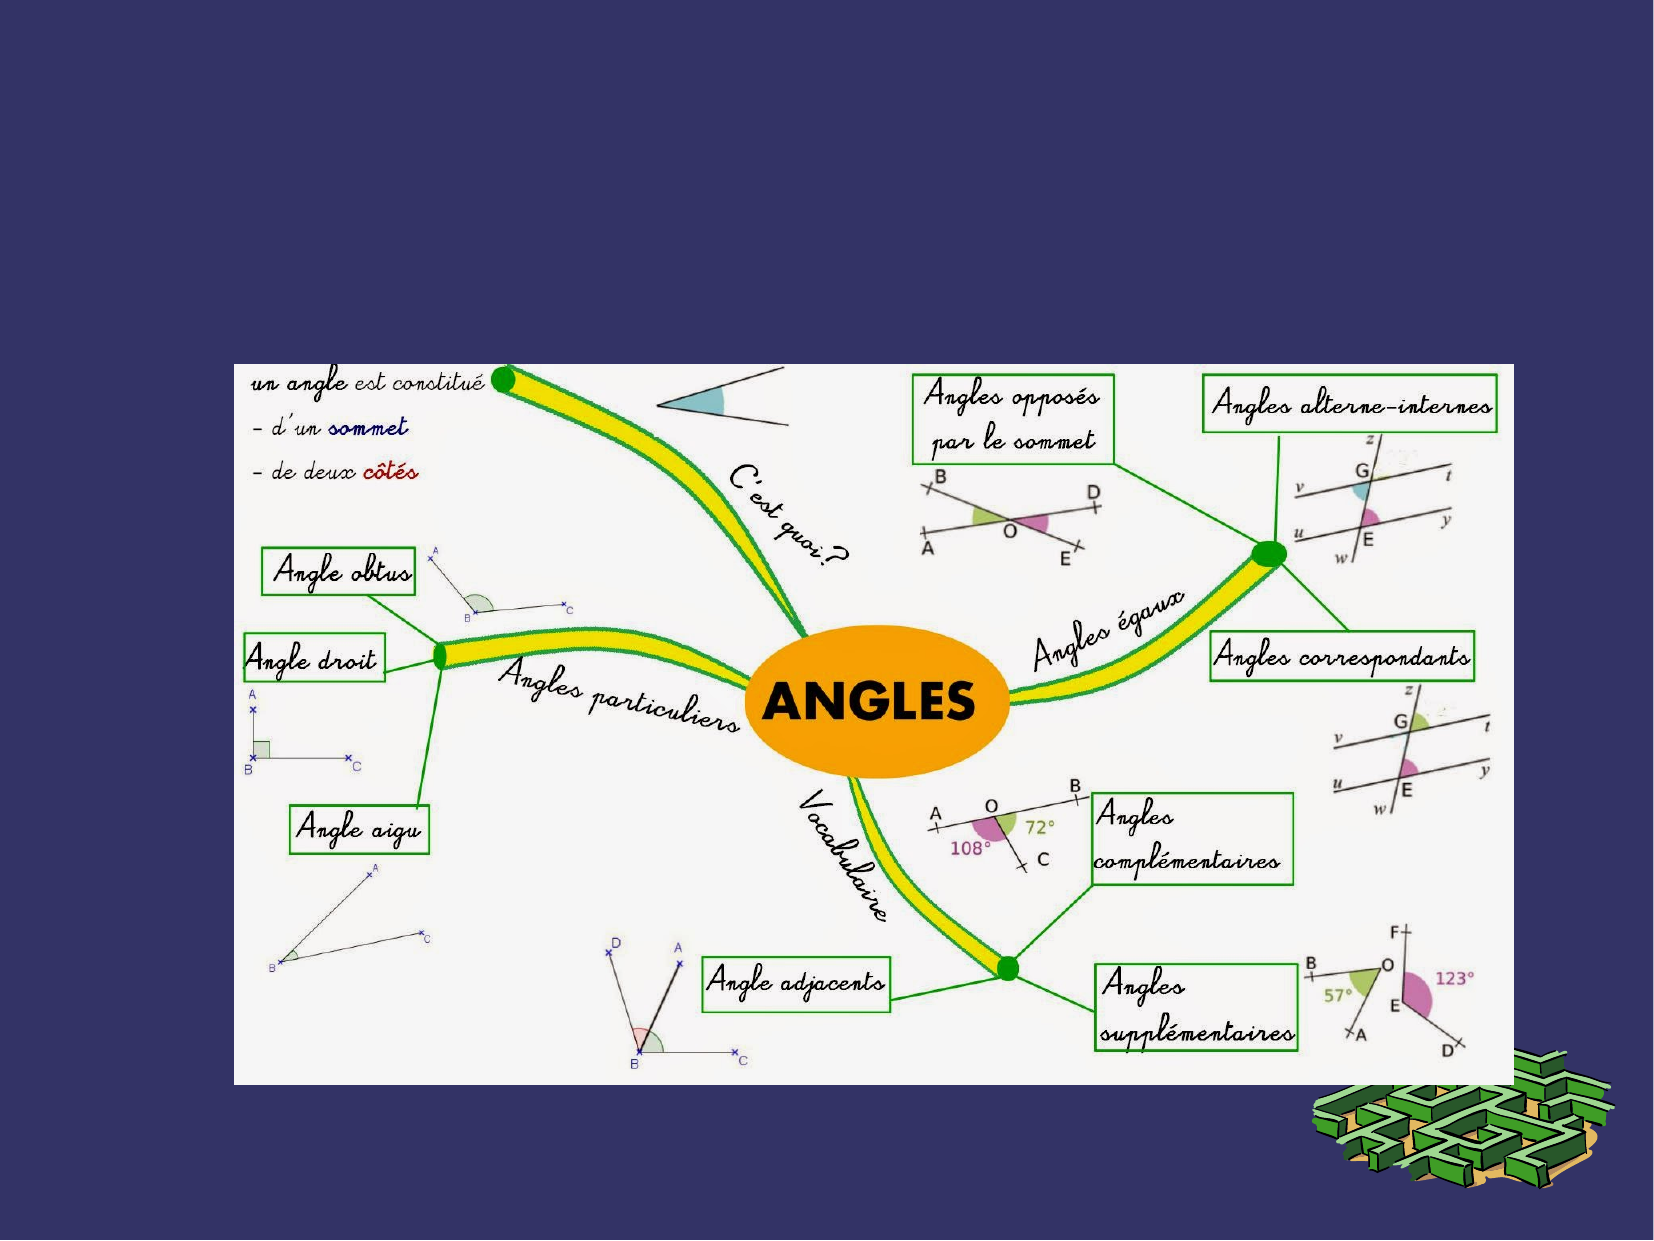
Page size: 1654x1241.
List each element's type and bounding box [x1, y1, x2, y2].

picture [234, 364, 1514, 1085]
